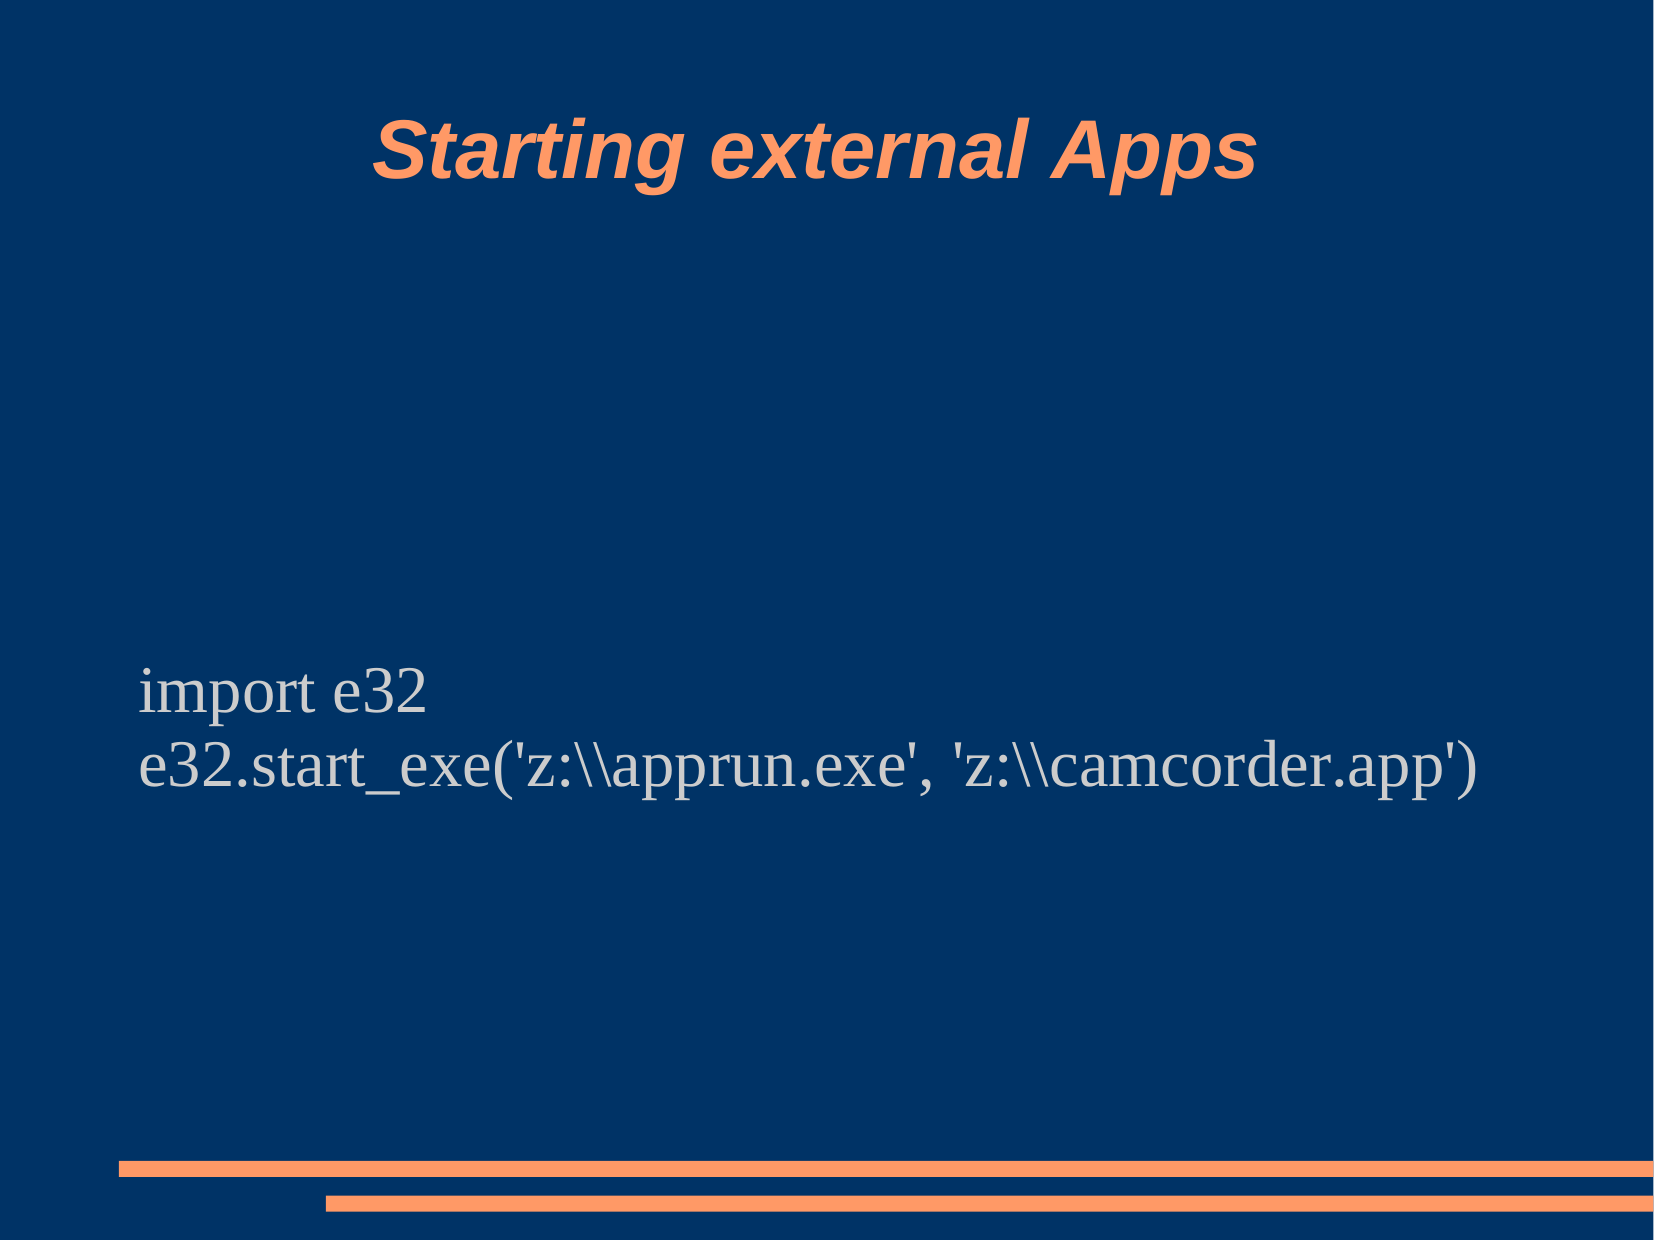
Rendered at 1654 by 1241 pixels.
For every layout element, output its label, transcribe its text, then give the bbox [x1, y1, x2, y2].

title Starting external Apps [121, 53, 1534, 247]
subtitle import e32 e32.start_exe('z:\\apprun.exe', 'z:\\camcorder.app') [121, 329, 1561, 1125]
